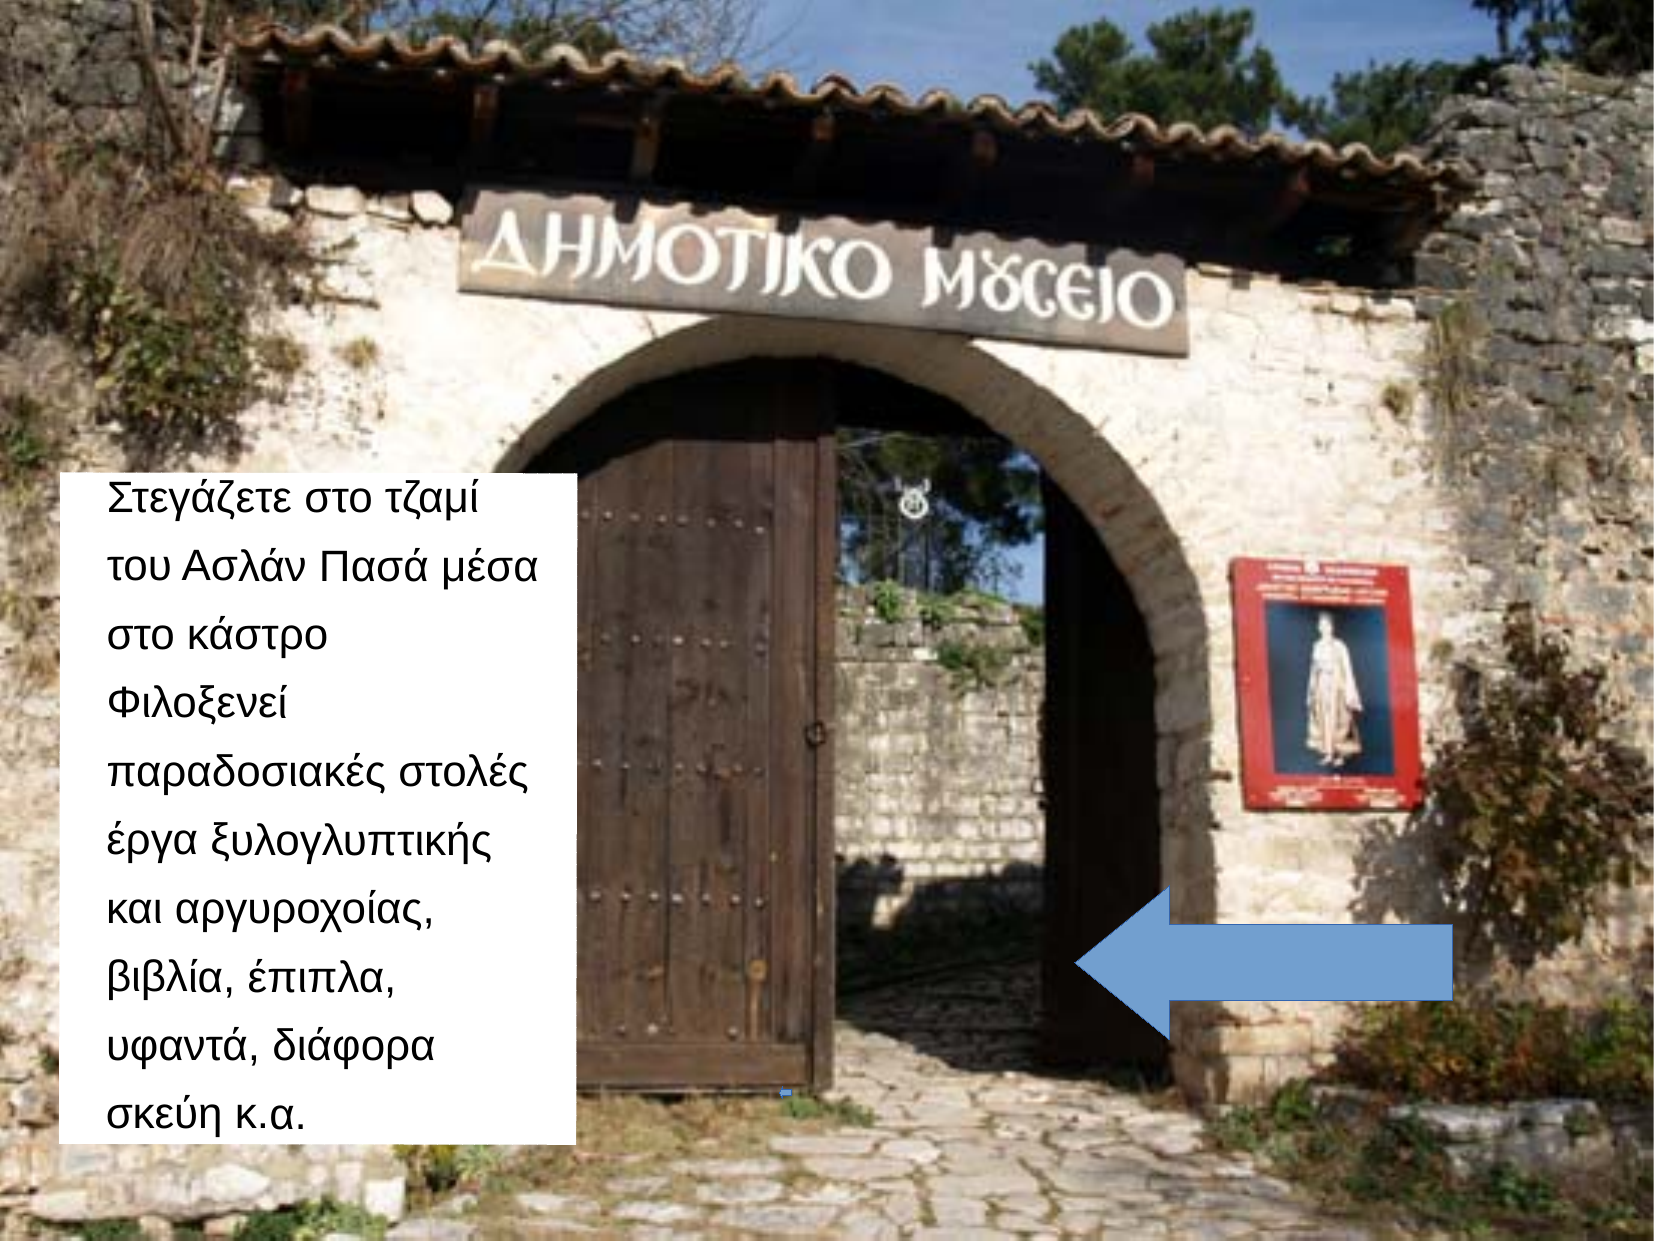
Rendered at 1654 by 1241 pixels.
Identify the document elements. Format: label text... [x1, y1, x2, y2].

picture [0, 0, 1654, 1241]
text_box [779, 1086, 792, 1099]
text_box [1074, 885, 1453, 1040]
list Στεγάζετε στο τζαμί του Ασλάν Πασά μέσα στο κάστρο Φιλοξενεί παραδοσιακές στολές έργα ξυλογλυπτικής και αργυροχοίας, βιβλία, έπιπλα, υφαντά, διάφορα σκεύη κ.α. [59, 472, 578, 1145]
